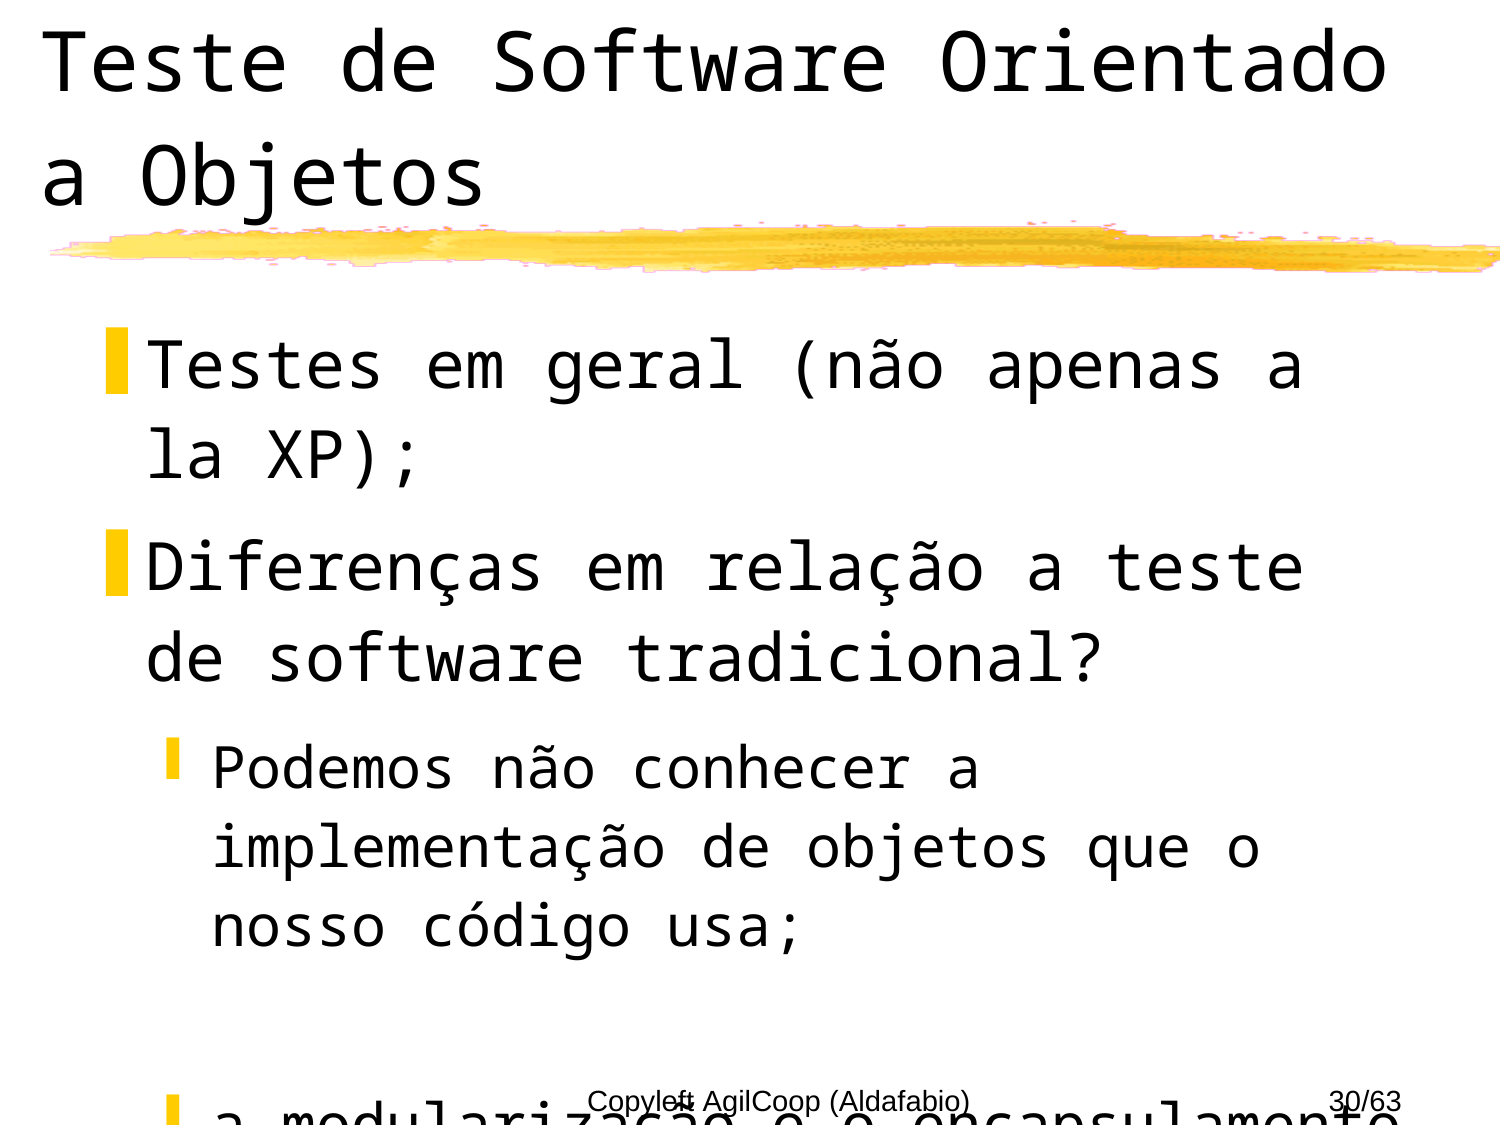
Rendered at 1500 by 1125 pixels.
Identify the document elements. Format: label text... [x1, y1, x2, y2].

picture [50, 215, 1500, 284]
title Teste de Software Orientado a Objetos [24, 0, 1488, 238]
list Testes em geral (não apenas a la XP); Diferenças em relação a teste de software tradicional? Podemos não conhecer a implementação de objetos que o nosso código usa; a modularização e o encapsulamento ajudam a organização dos testes. [74, 309, 1417, 1003]
